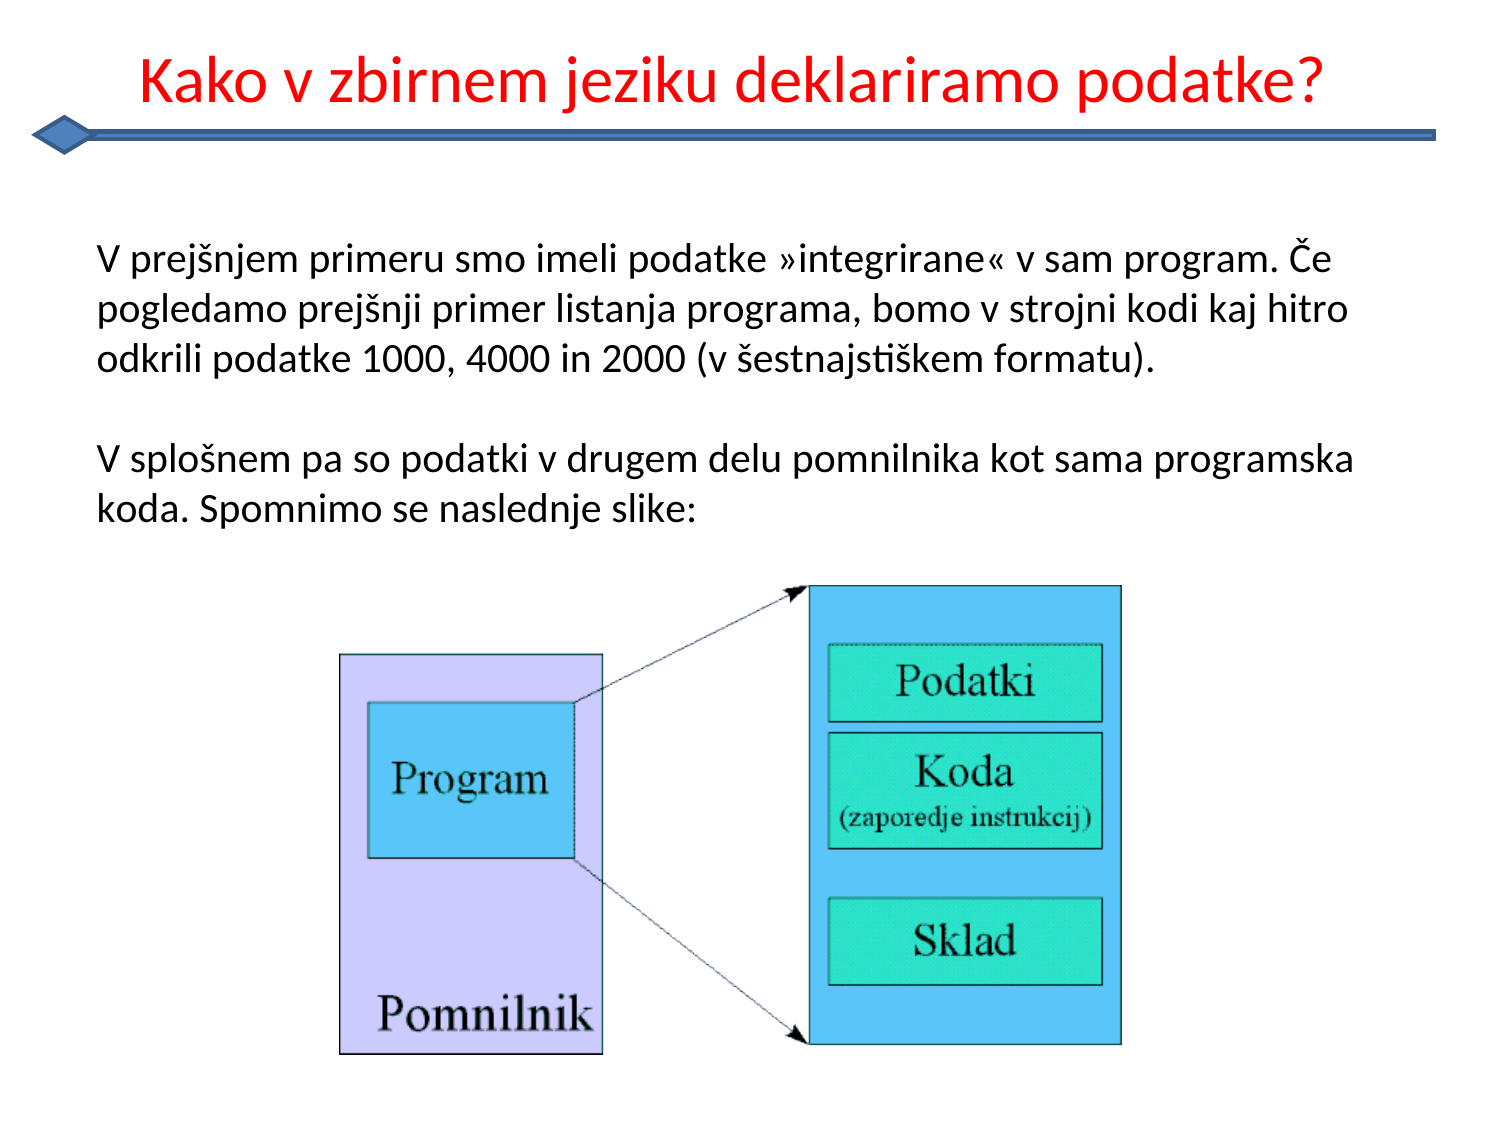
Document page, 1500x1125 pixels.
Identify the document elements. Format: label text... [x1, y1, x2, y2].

title Kako v zbirnem jeziku deklariramo podatke? [58, 0, 1409, 153]
picture [339, 585, 1122, 1055]
text_box V prejšnjem primeru smo imeli podatke »integrirane« v sam program. Če pogledamo prejšnji primer listanja programa, bomo v strojni kodi kaj hitro odkrili podatke 1000, 4000 in 2000 (v šestnajstiškem formatu). V splošnem pa so podatki v drugem delu pomnilnika kot sama programska koda. Spomnimo se naslednje slike: [81, 222, 1383, 589]
